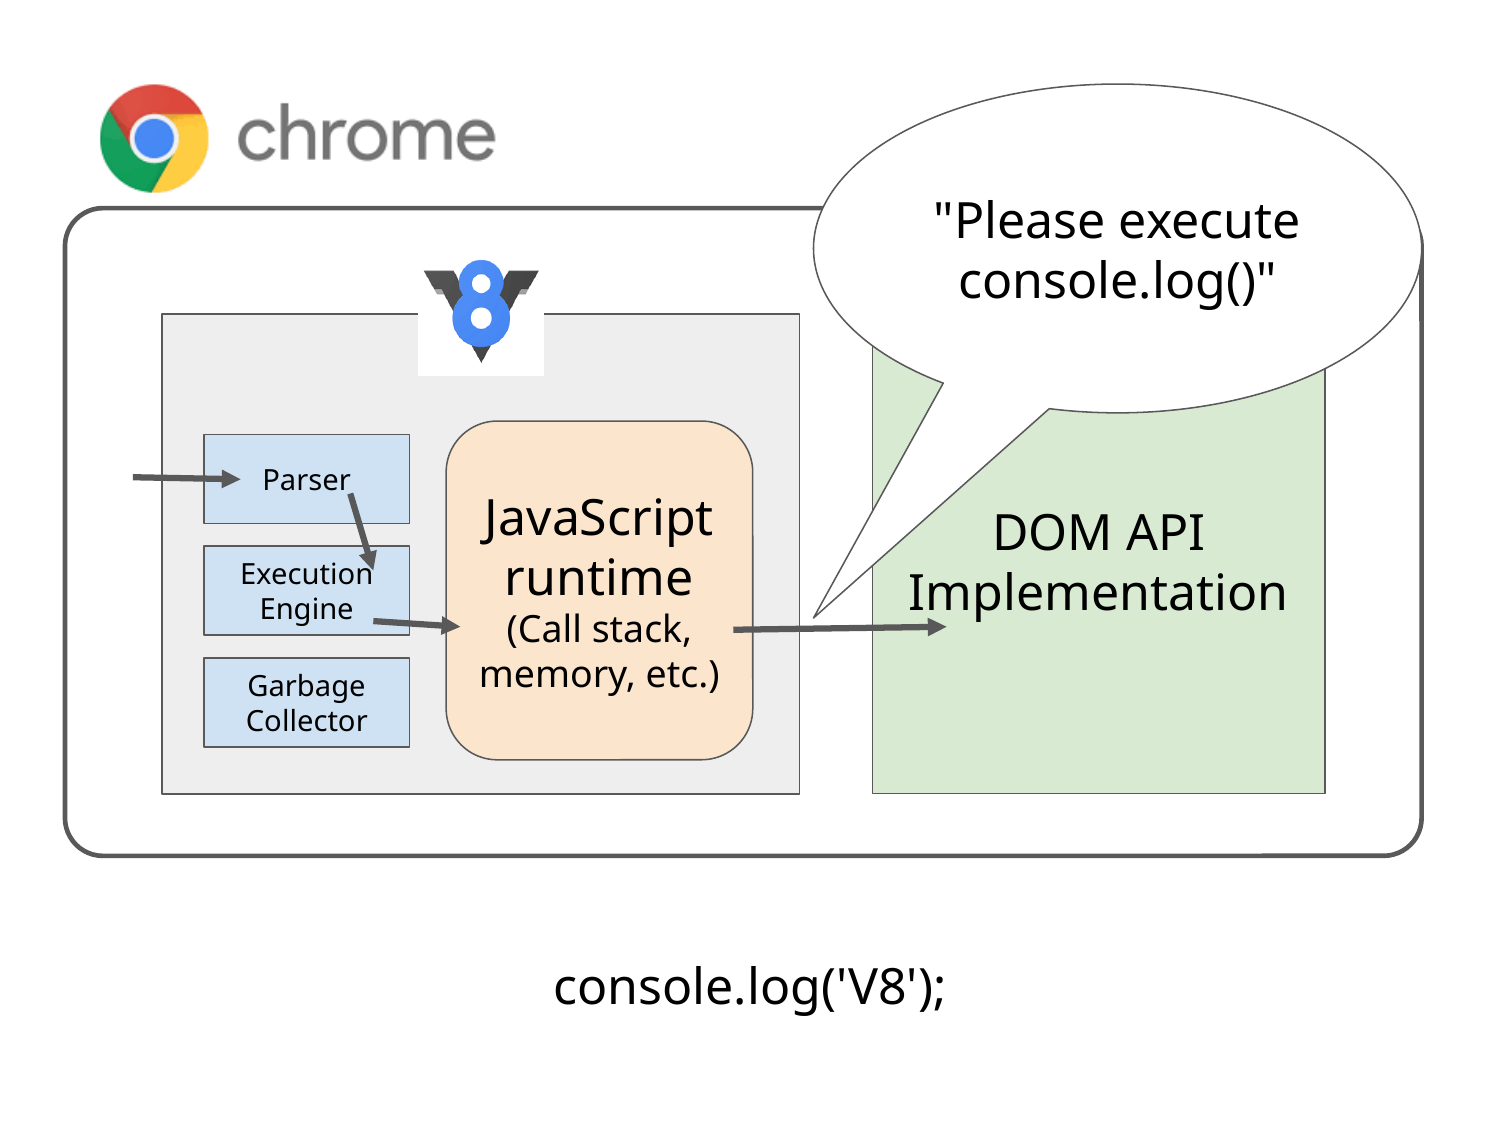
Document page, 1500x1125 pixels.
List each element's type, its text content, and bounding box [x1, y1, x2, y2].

text_box DOM API Implementation [872, 369, 1326, 794]
text_box "Please execute console.log()" [813, 84, 1422, 619]
text_box console.log('V8'); [240, 939, 1260, 1064]
text_box Garbage Collector [204, 658, 410, 748]
picture [99, 211, 544, 376]
text_box Execution Engine [204, 545, 410, 635]
text_box Parser [204, 434, 410, 524]
text_box DOM API Implementation [872, 347, 942, 510]
text_box [161, 314, 800, 626]
text_box [161, 481, 800, 794]
picture [99, 72, 516, 205]
text_box JavaScript runtime (Call stack, memory, etc.) [446, 421, 753, 760]
